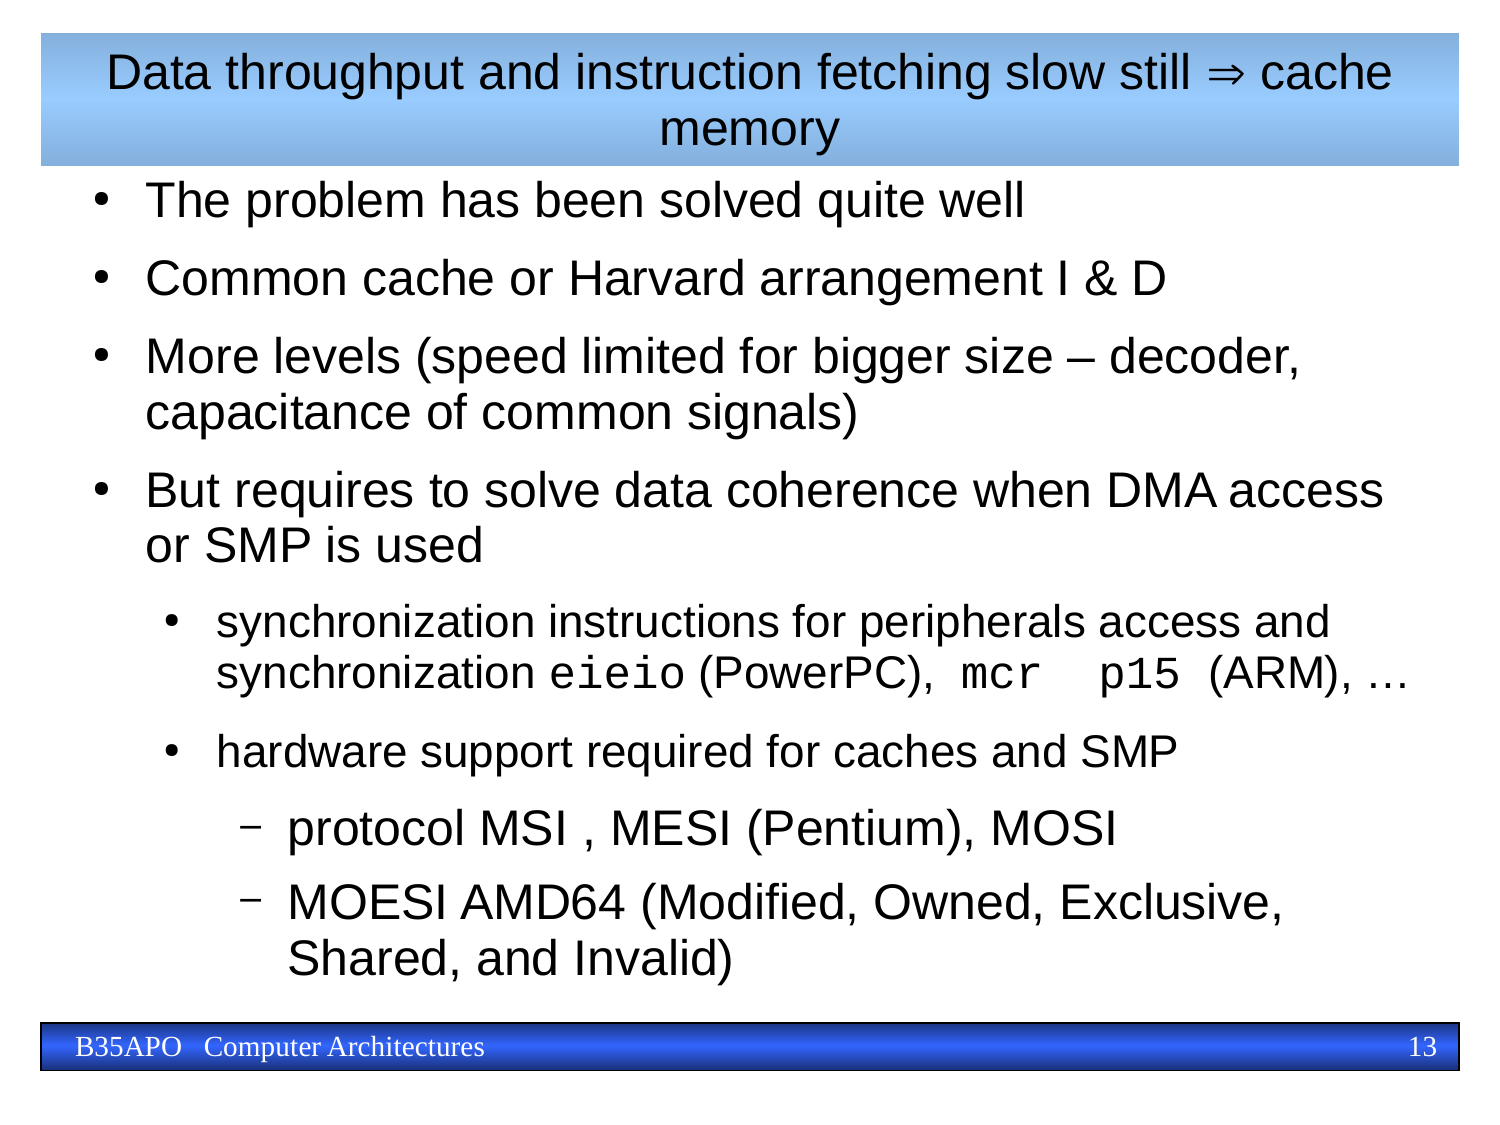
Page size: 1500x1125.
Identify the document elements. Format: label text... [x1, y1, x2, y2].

list The problem has been solved quite well Common cache or Harvard arrangement I & D More levels (speed limited for bigger size – decoder, capacitance of common signals) But requires to solve data coherence when DMA access or SMP is used synchronization instructions for peripherals access and synchronization eieio (PowerPC), mcr p15 (ARM), … hardware support required for caches and SMP protocol MSI , MESI (Pentium), MOSI MOESI AMD64 (Modified, Owned, Exclusive, Shared, and Invalid) [75, 172, 1426, 1000]
title Data throughput and instruction fetching slow still ⇒ cache memory [41, 33, 1459, 166]
